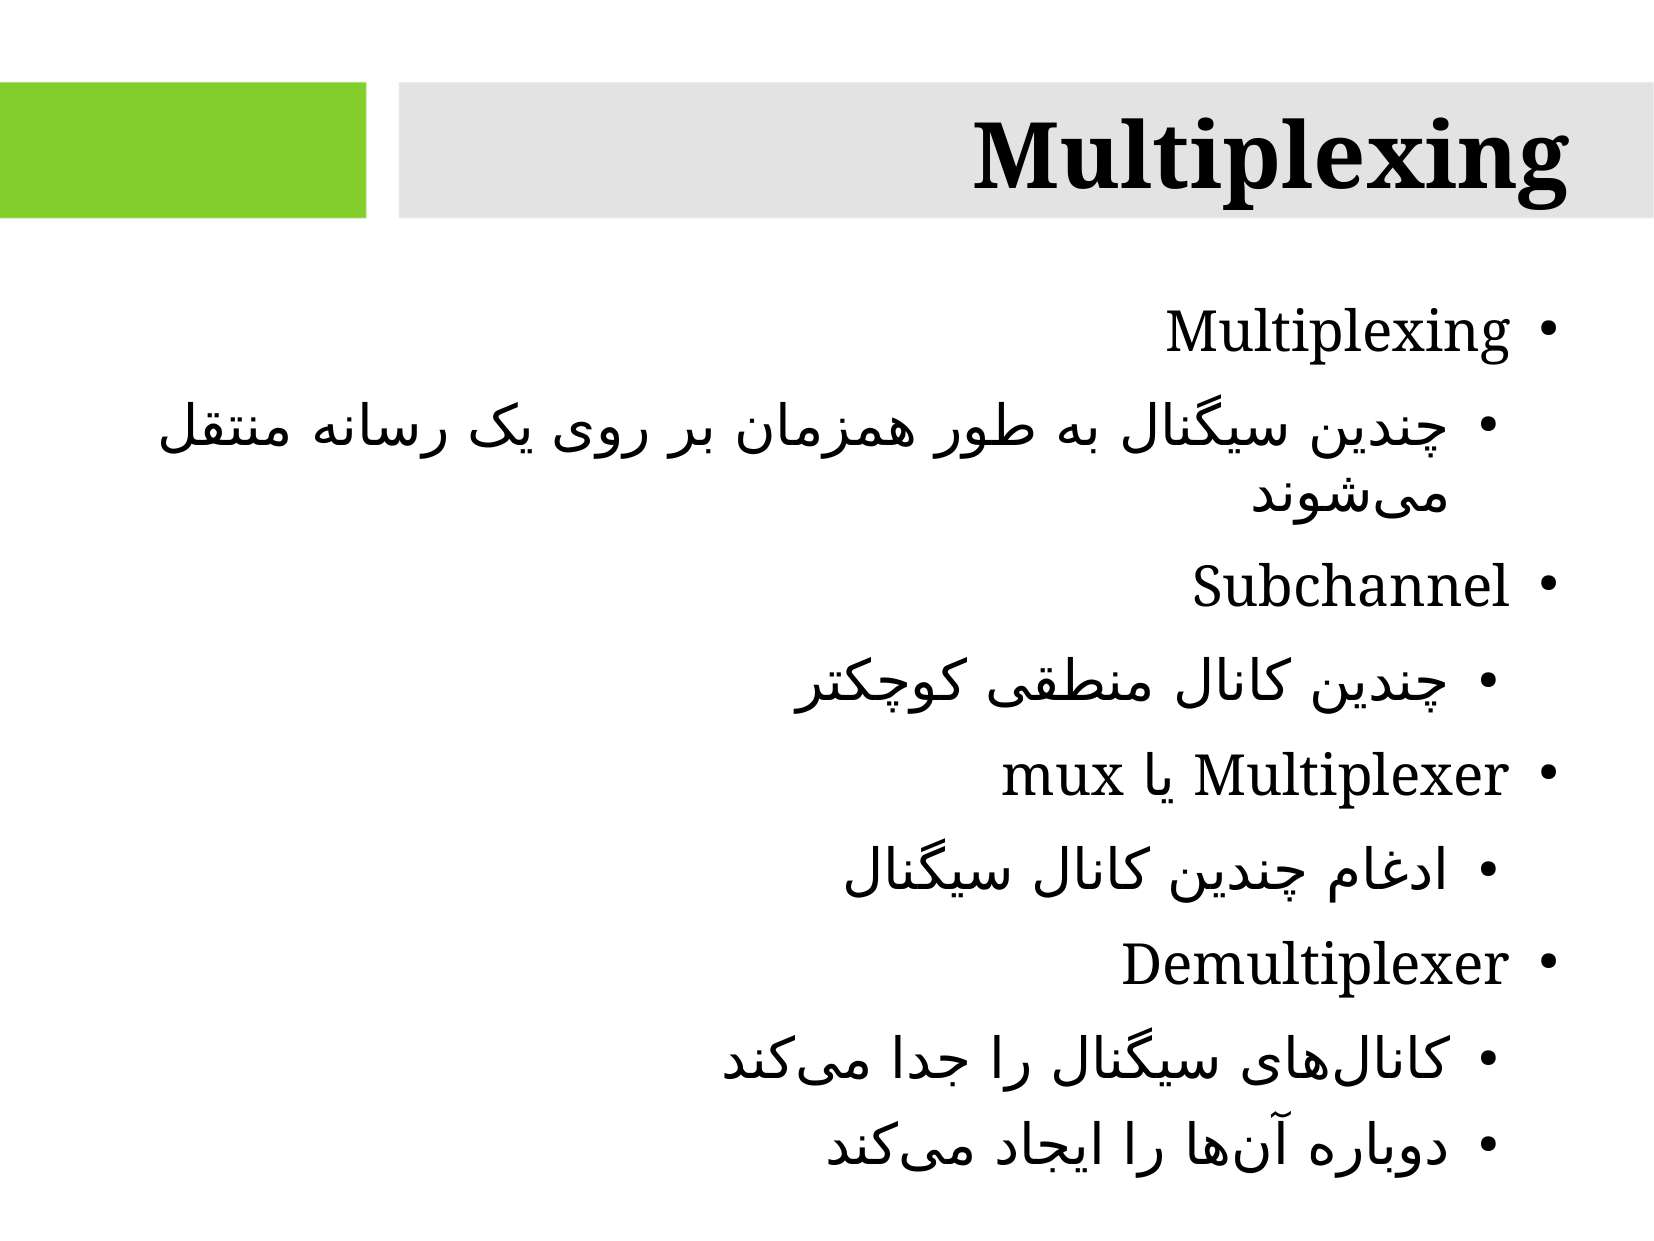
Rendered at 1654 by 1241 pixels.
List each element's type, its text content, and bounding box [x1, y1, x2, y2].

title Multiplexing [82, 49, 1571, 257]
picture [0, 0, 1654, 1241]
list Multiplexing چندین سیگنال به طور همزمان بر روی یک رسانه منتقل می‌شوند Subchannel چندین کانال منطقی کوچکتر Multiplexer یا mux ادغام چندین کانال سیگنال Demultiplexer کانال‌های سیگنال را جدا می‌کند دوباره آن‌ها را ایجاد می‌کند [82, 290, 1571, 1182]
